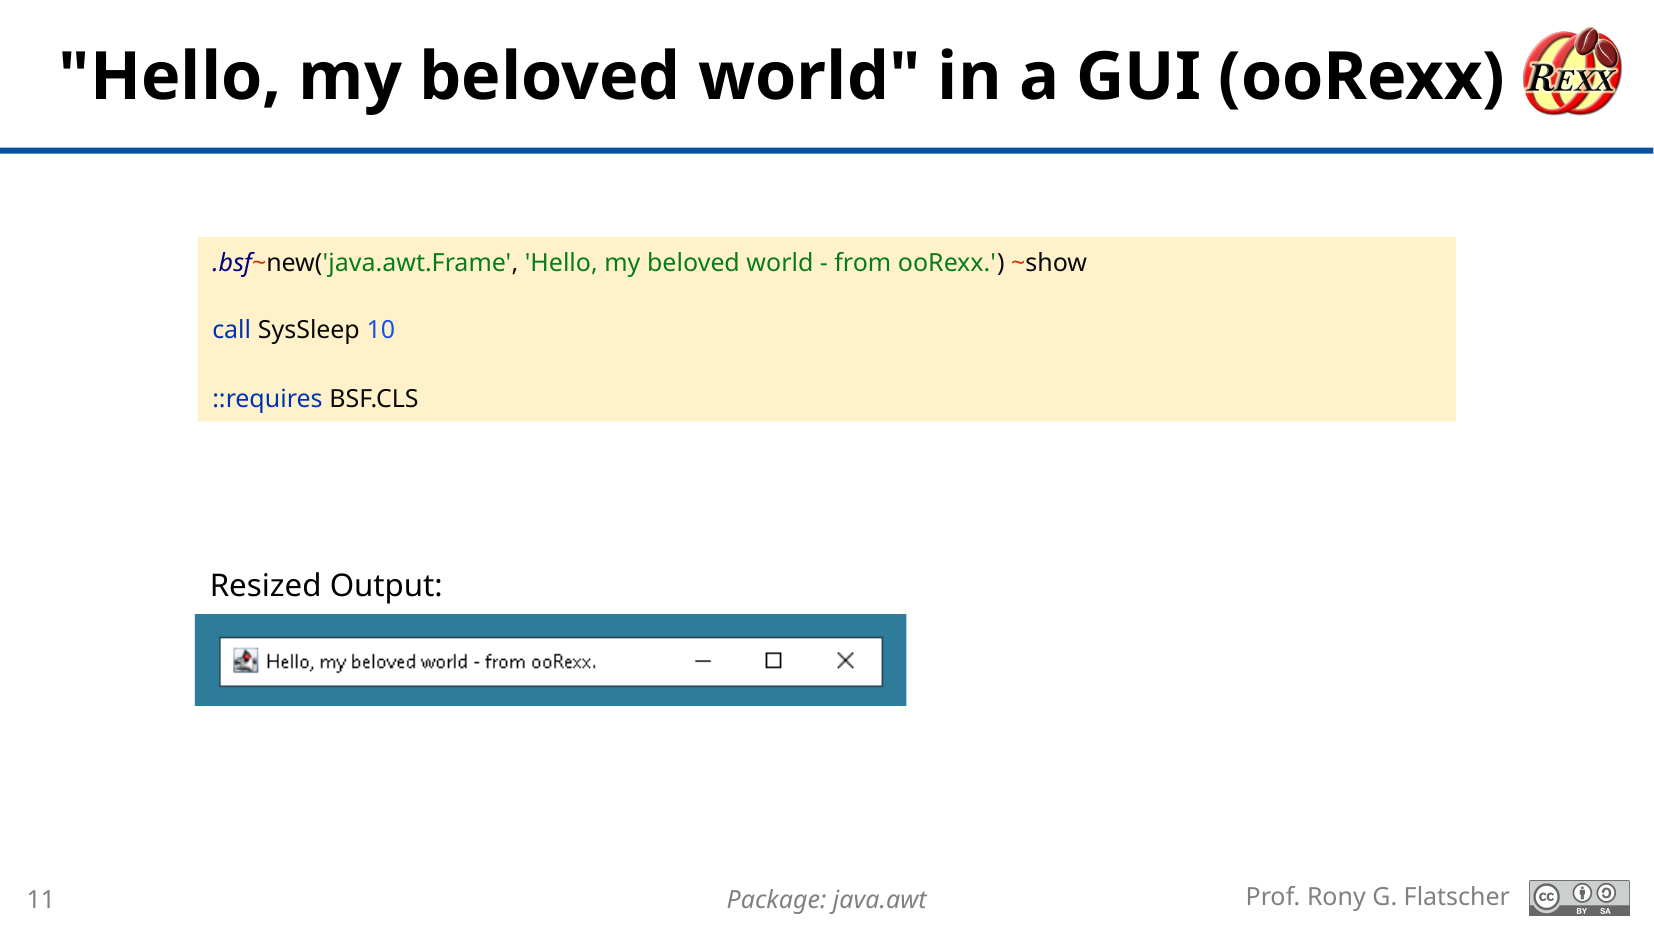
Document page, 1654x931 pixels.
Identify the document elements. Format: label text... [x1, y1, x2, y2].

text_box .bsf~new('java.awt.Frame', 'Hello, my beloved world - from ooRexx.') ~show call SysSleep 10 ::requires BSF.CLS [197, 236, 1457, 416]
picture [194, 614, 907, 706]
text_box Resized Output: [195, 555, 487, 611]
text_box Package: java.awt [0, 874, 1654, 922]
title "Hello, my beloved world" in a GUI (ooRexx) [0, 0, 1654, 148]
